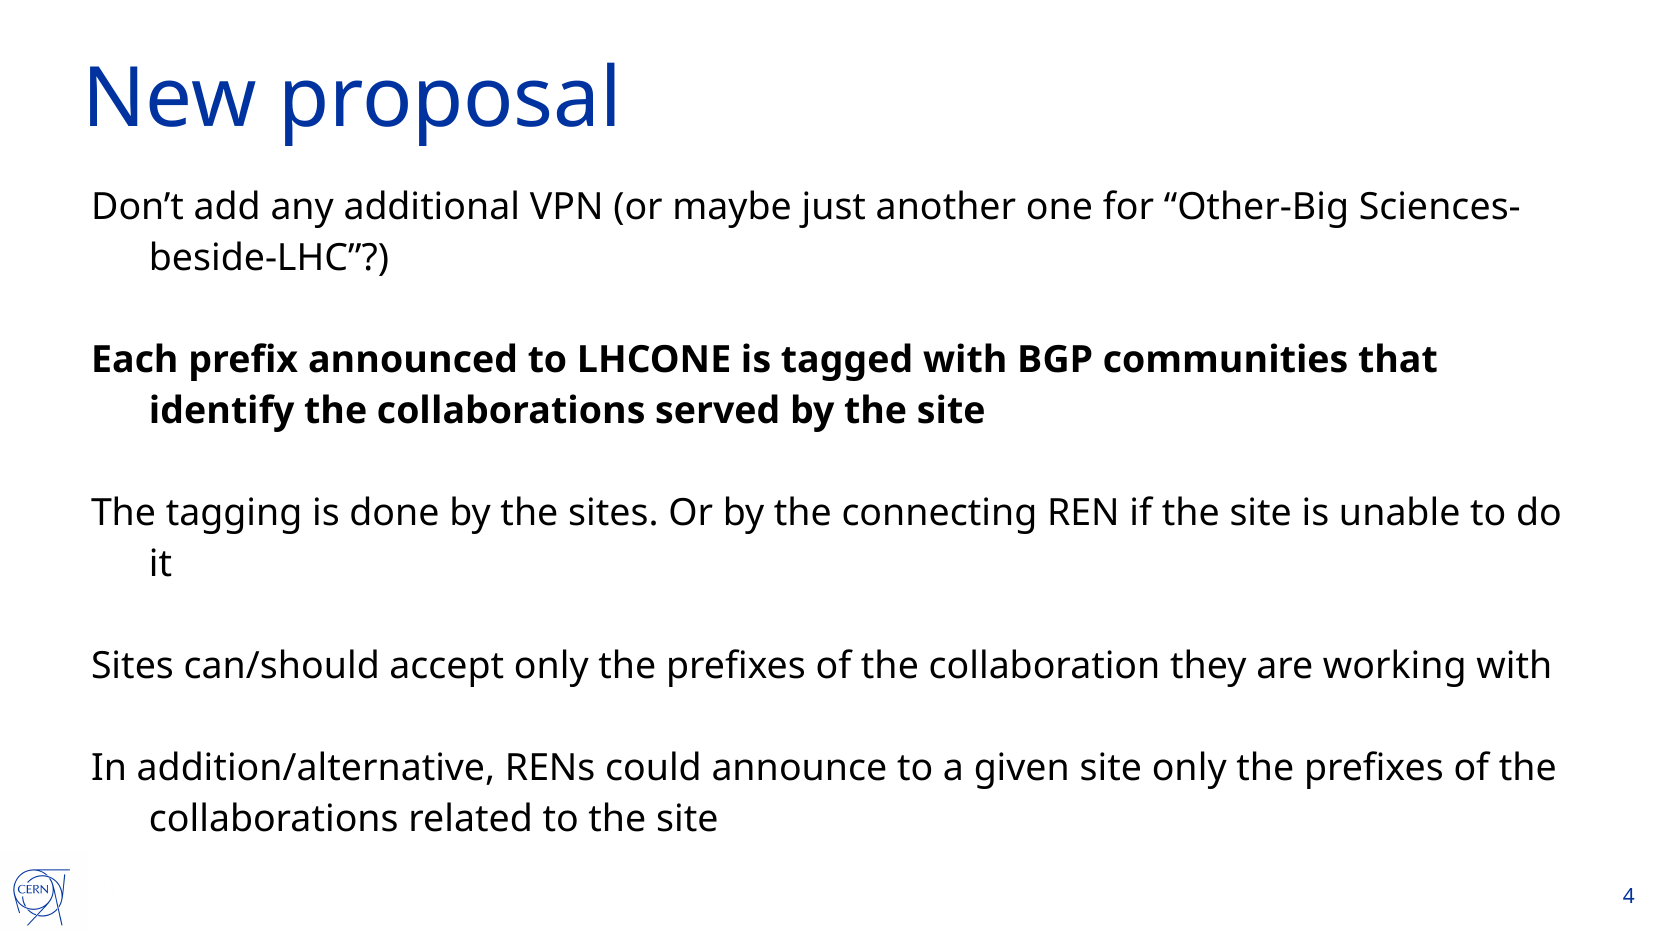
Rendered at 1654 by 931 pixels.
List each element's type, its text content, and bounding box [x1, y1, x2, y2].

text_box Don’t add any additional VPN (or maybe just another one for “Other-Big Sciences-beside-LHC”?) Each prefix announced to LHCONE is tagged with BGP communities that identify the collaborations served by the site The tagging is done by the sites. Or by the connecting REN if the site is unable to do it Sites can/should accept only the prefixes of the collaboration they are working with In addition/alternative, RENs could announce to a given site only the prefixes of the collaborations related to the site [76, 172, 1601, 931]
title New proposal [82, 37, 1571, 247]
picture [0, 850, 76, 931]
